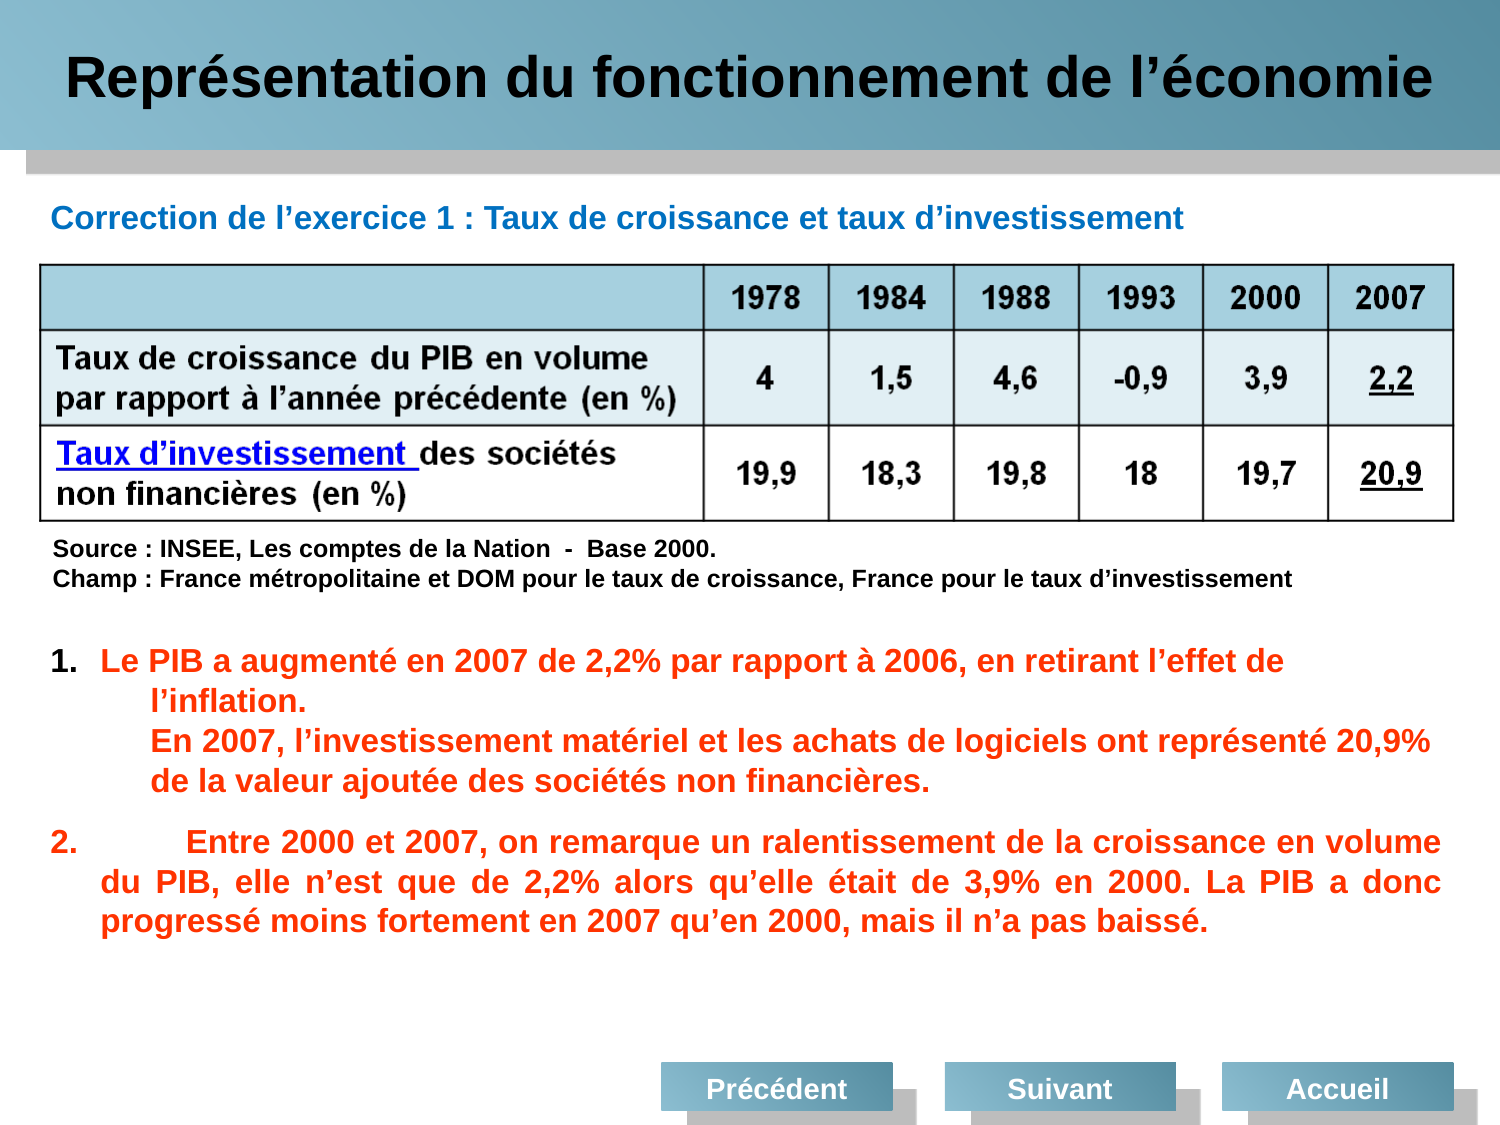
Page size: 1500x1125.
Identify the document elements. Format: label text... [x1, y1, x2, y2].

text_box Source : INSEE, Les comptes de la Nation - Base 2000. Champ : France métropolitaine et DOM pour le taux de croissance, France pour le taux d’investissement [37, 533, 1382, 602]
picture [28, 253, 1465, 533]
text_box Précédent [661, 1062, 893, 1111]
text_box Le PIB a augmenté en 2007 de 2,2% par rapport à 2006, en retirant l’effet de l’inflation. En 2007, l’investissement matériel et les achats de logiciels ont représenté 20,9% de la valeur ajoutée des sociétés non financières. 2. Entre 2000 et 2007, on remarque un ralentissement de la croissance en volume du PIB, elle n’est que de 2,2% alors qu’elle était de 3,9% en 2000. La PIB a donc progressé moins fortement en 2007 qu’en 2000, mais il n’a pas baissé. [35, 631, 1459, 948]
text_box Suivant [944, 1062, 1176, 1111]
text_box Représentation du fonctionnement de l’économie [0, 0, 1500, 149]
text_box Correction de l’exercice 1 : Taux de croissance et taux d’investissement [35, 189, 1454, 245]
text_box Accueil [1222, 1062, 1454, 1111]
